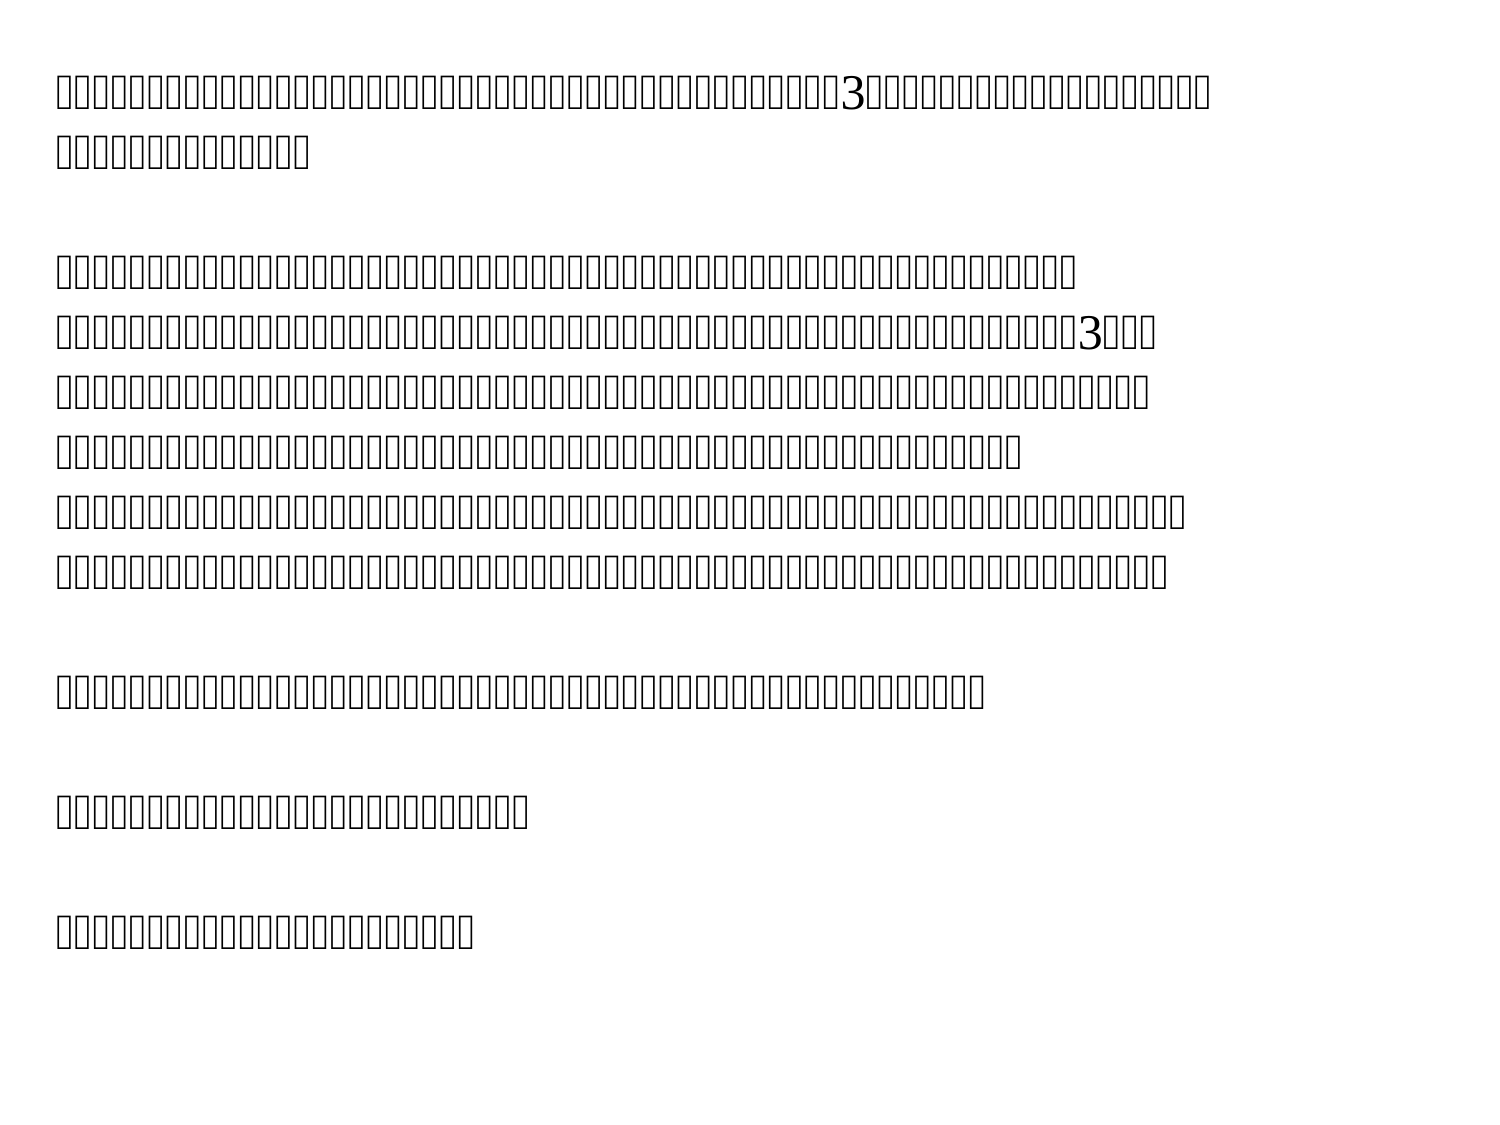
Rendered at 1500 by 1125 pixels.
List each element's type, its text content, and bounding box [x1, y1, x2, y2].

text_box            [41, 52, 1465, 968]
